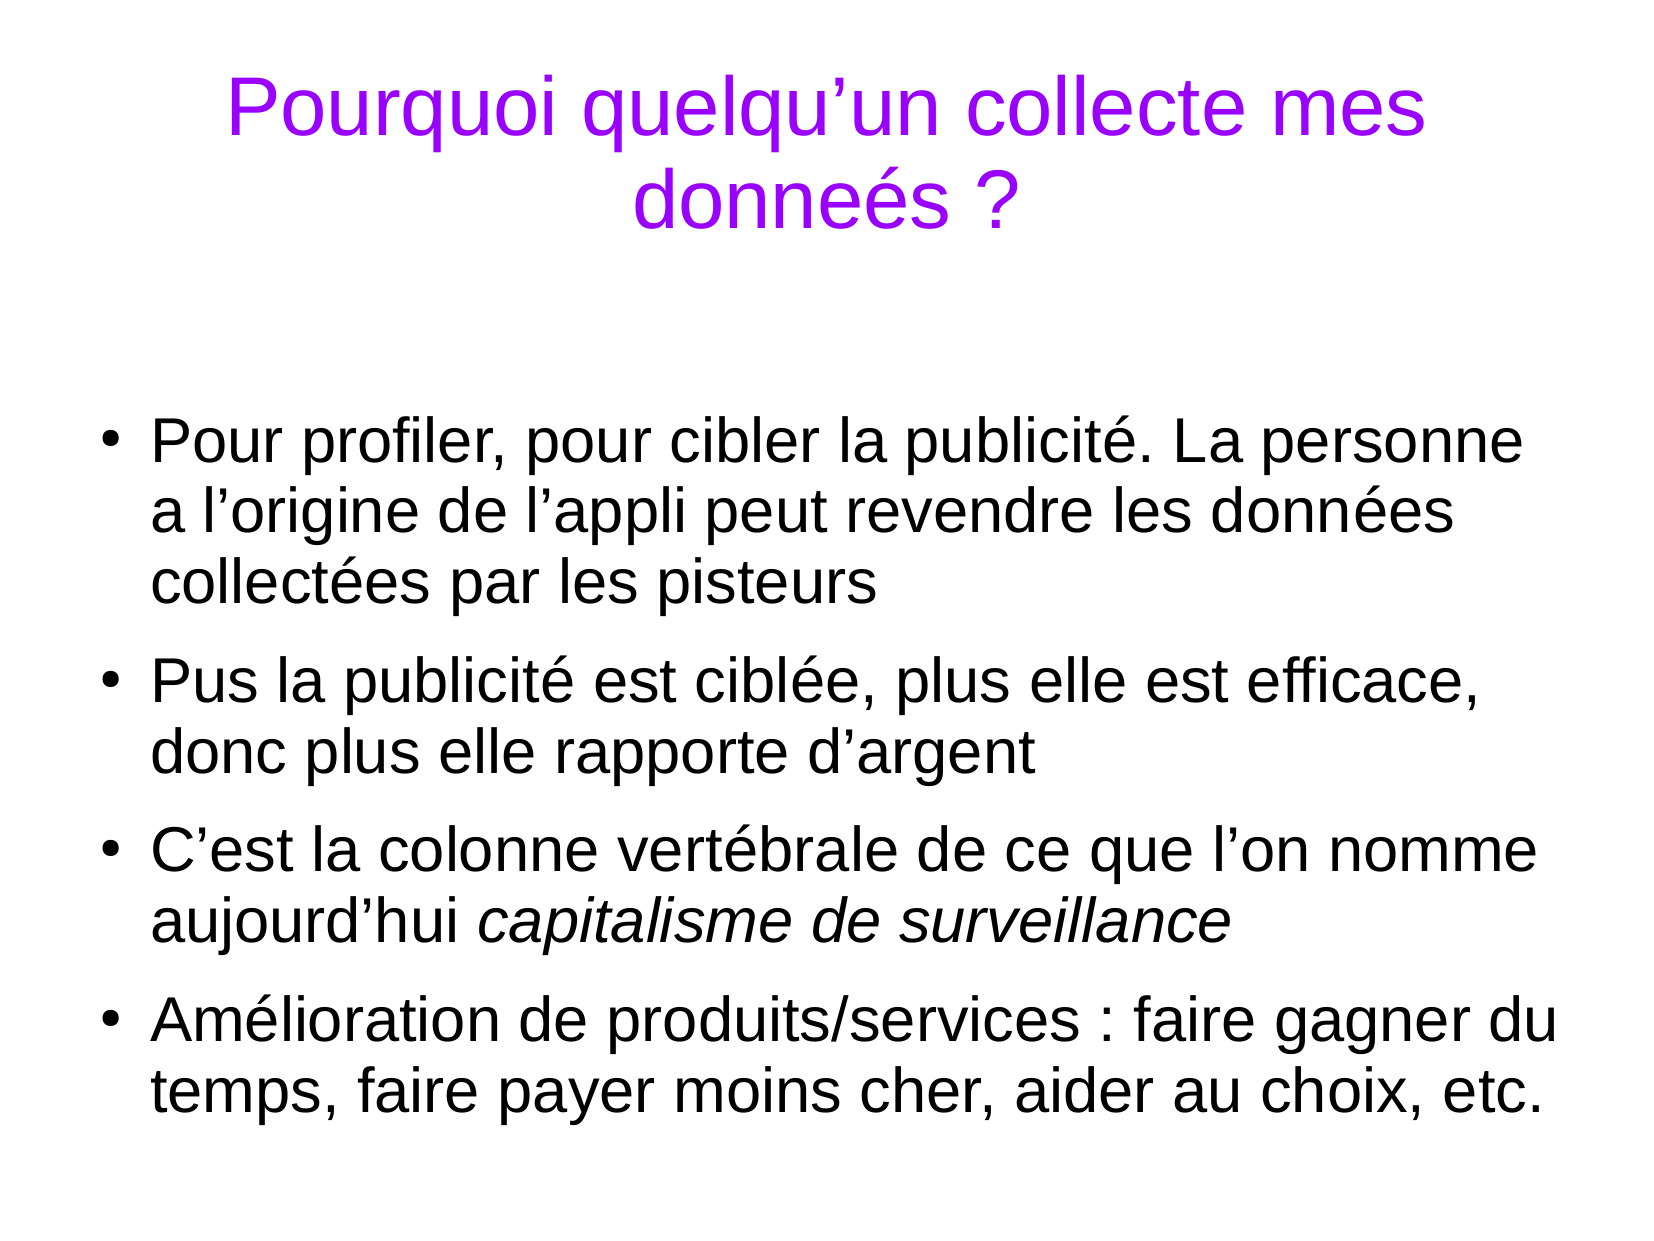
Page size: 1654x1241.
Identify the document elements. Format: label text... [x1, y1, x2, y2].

title Pourquoi quelqu’un collecte mes donneés ? [82, 49, 1571, 257]
list Pour profiler, pour cibler la publicité. La personne a l’origine de l’appli peut revendre les données collectées par les pisteurs Pus la publicité est ciblée, plus elle est efficace, donc plus elle rapporte d’argent C’est la colonne vertébrale de ce que l’on nomme aujourd’hui capitalisme de surveillance Amélioration de produits/services : faire gagner du temps, faire payer moins cher, aider au choix, etc. [82, 306, 1571, 1158]
